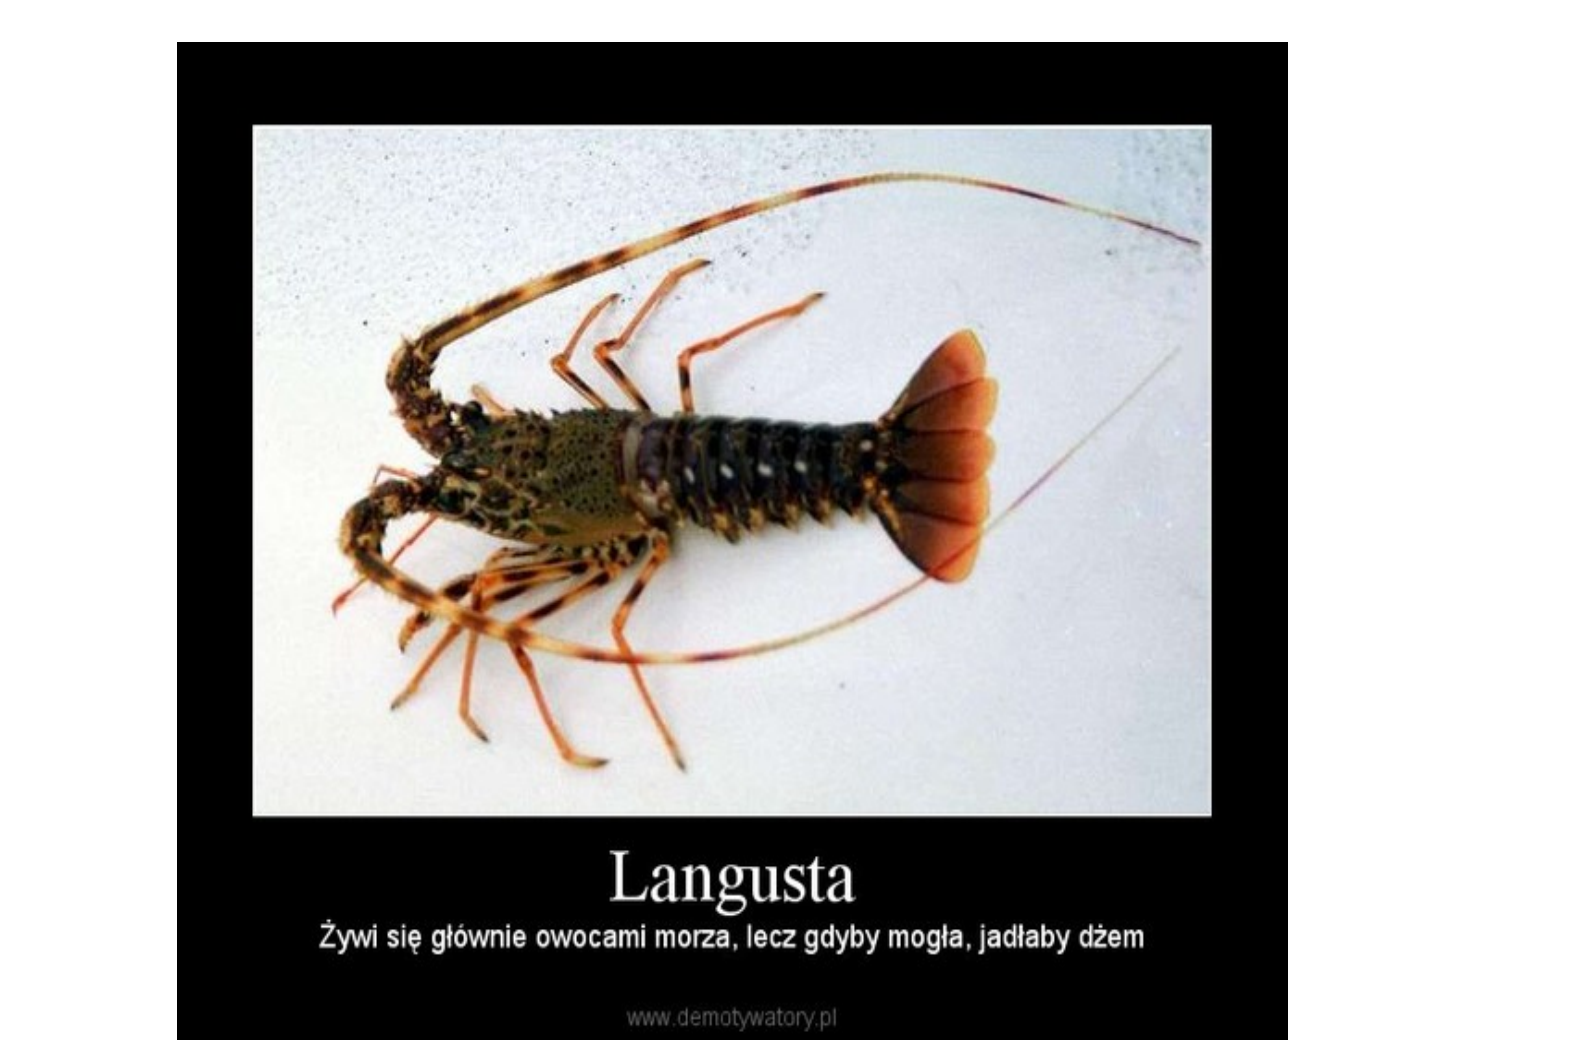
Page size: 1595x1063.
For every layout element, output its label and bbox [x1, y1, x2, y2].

picture [177, 42, 1288, 1040]
